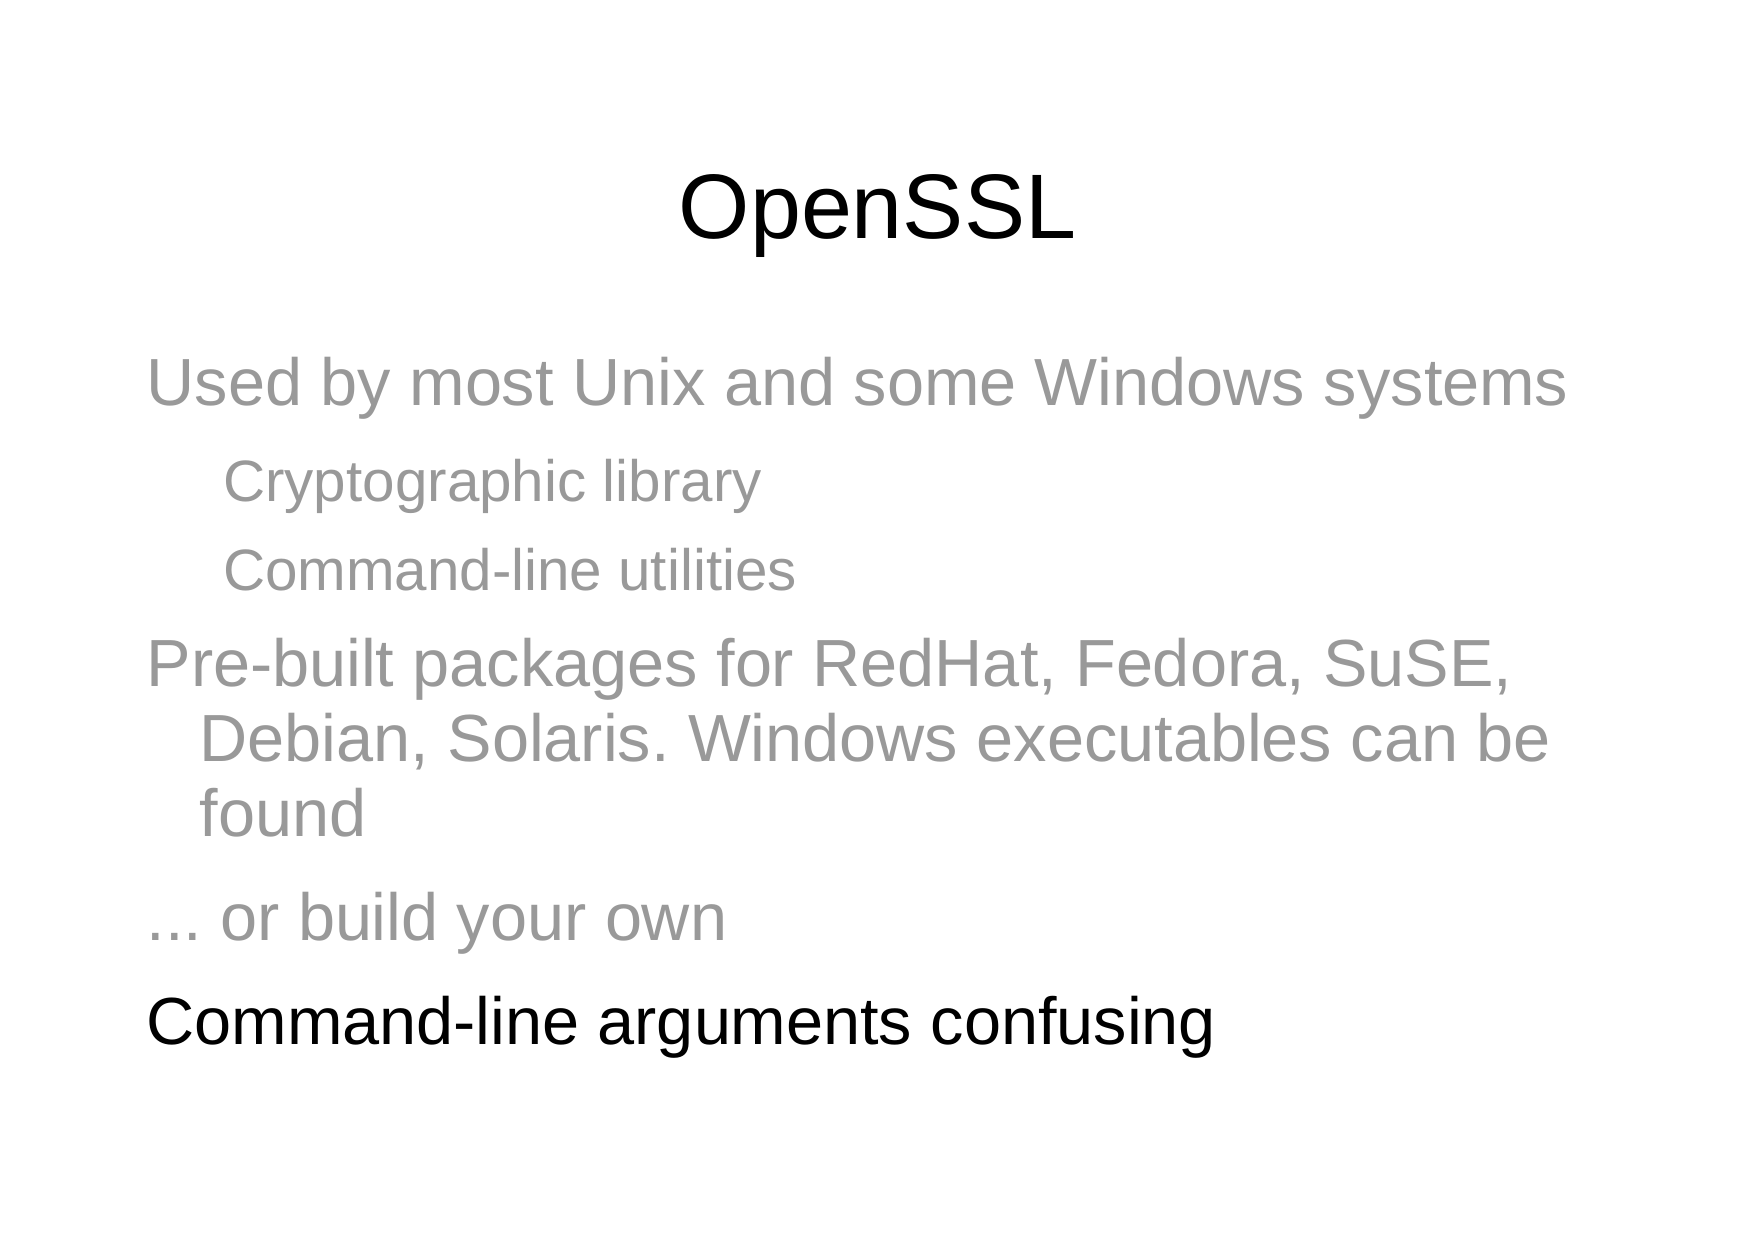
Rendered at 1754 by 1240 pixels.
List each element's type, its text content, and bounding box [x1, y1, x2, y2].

list Used by most Unix and some Windows systems Cryptographic library Command-line utilities Pre-built packages for RedHat, Fedora, SuSE, Debian, Solaris. Windows executables can be found ... or build your own Command-line arguments confusing [128, 344, 1627, 1240]
title OpenSSL [128, 102, 1627, 310]
